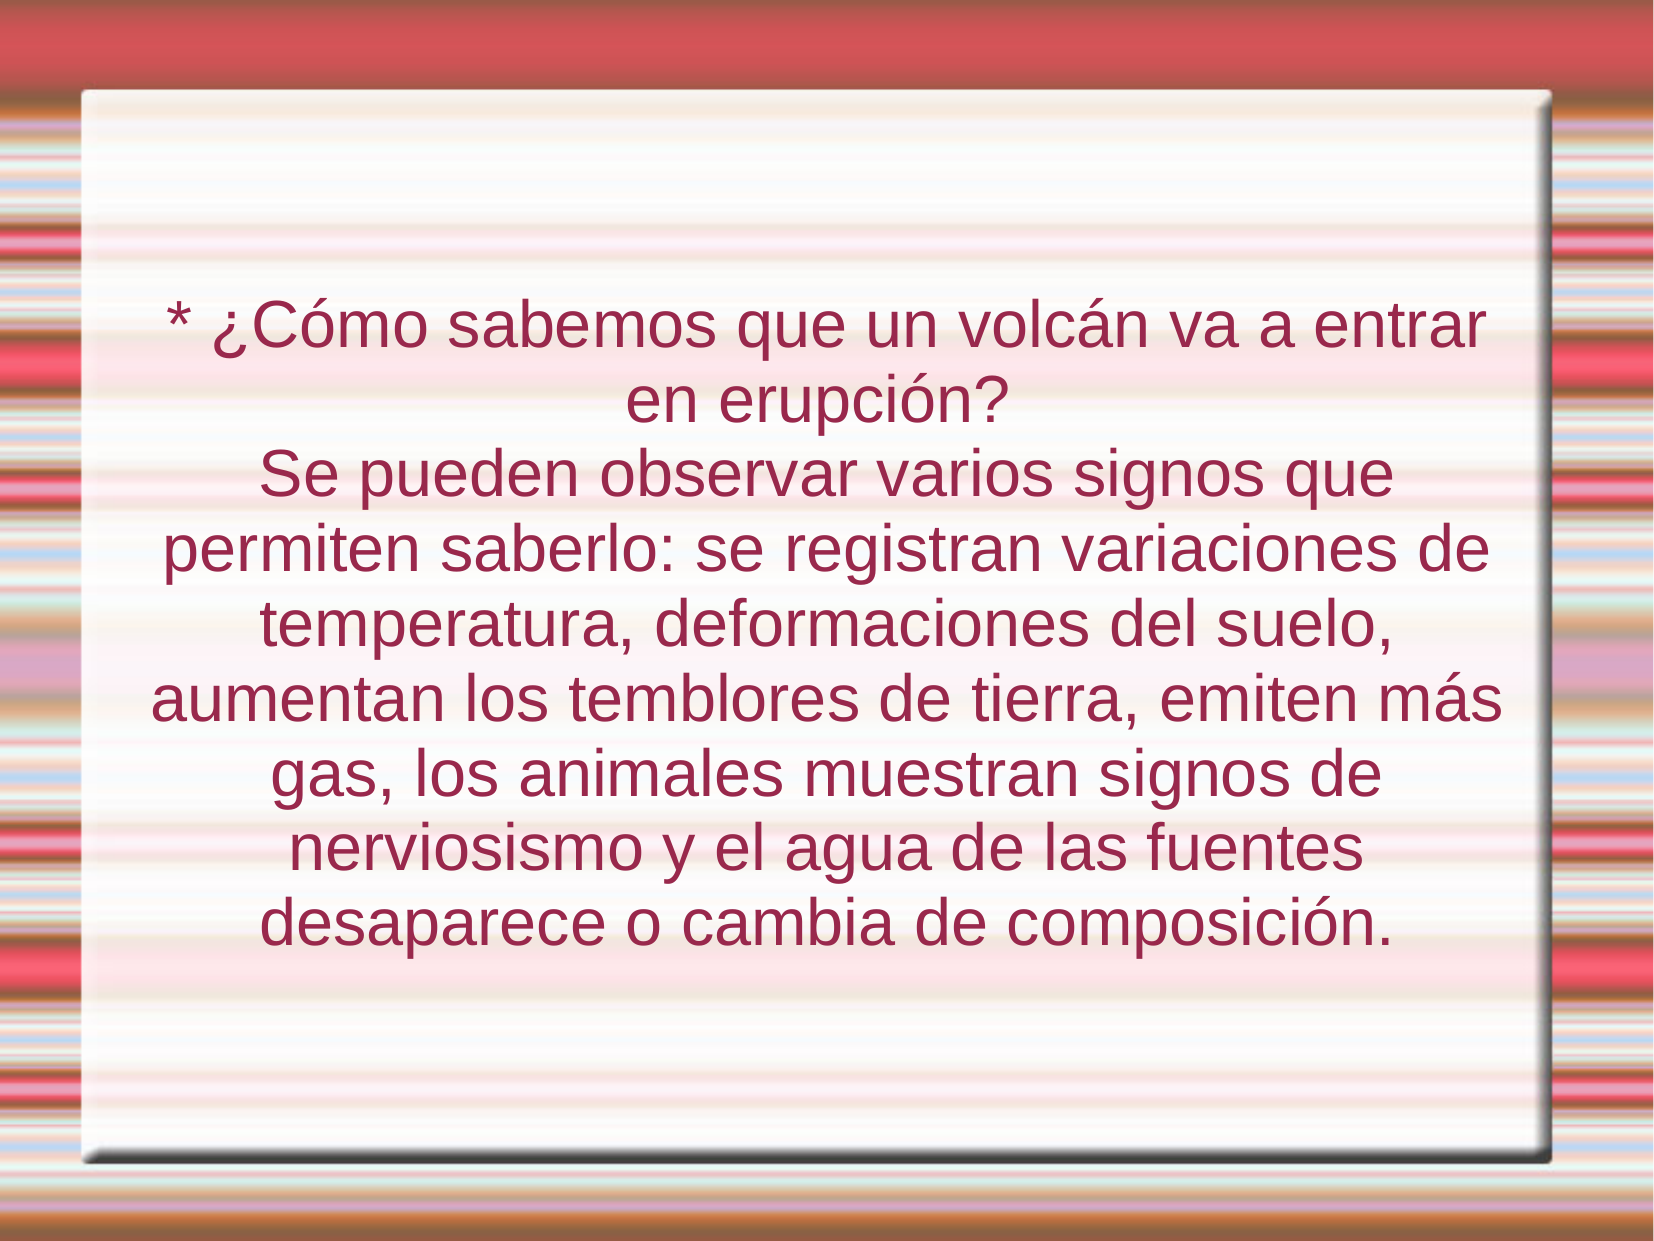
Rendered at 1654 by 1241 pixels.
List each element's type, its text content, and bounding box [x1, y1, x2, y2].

picture [0, 0, 1654, 1241]
subtitle * ¿Cómo sabemos que un volcán va a entrar en erupción? Se pueden observar varios signos que permiten saberlo: se registran variaciones de temperatura, deformaciones del suelo, aumentan los temblores de tierra, emiten más gas, los animales muestran signos de nerviosismo y el agua de las fuentes desaparece o cambia de composición. [121, 122, 1534, 1125]
